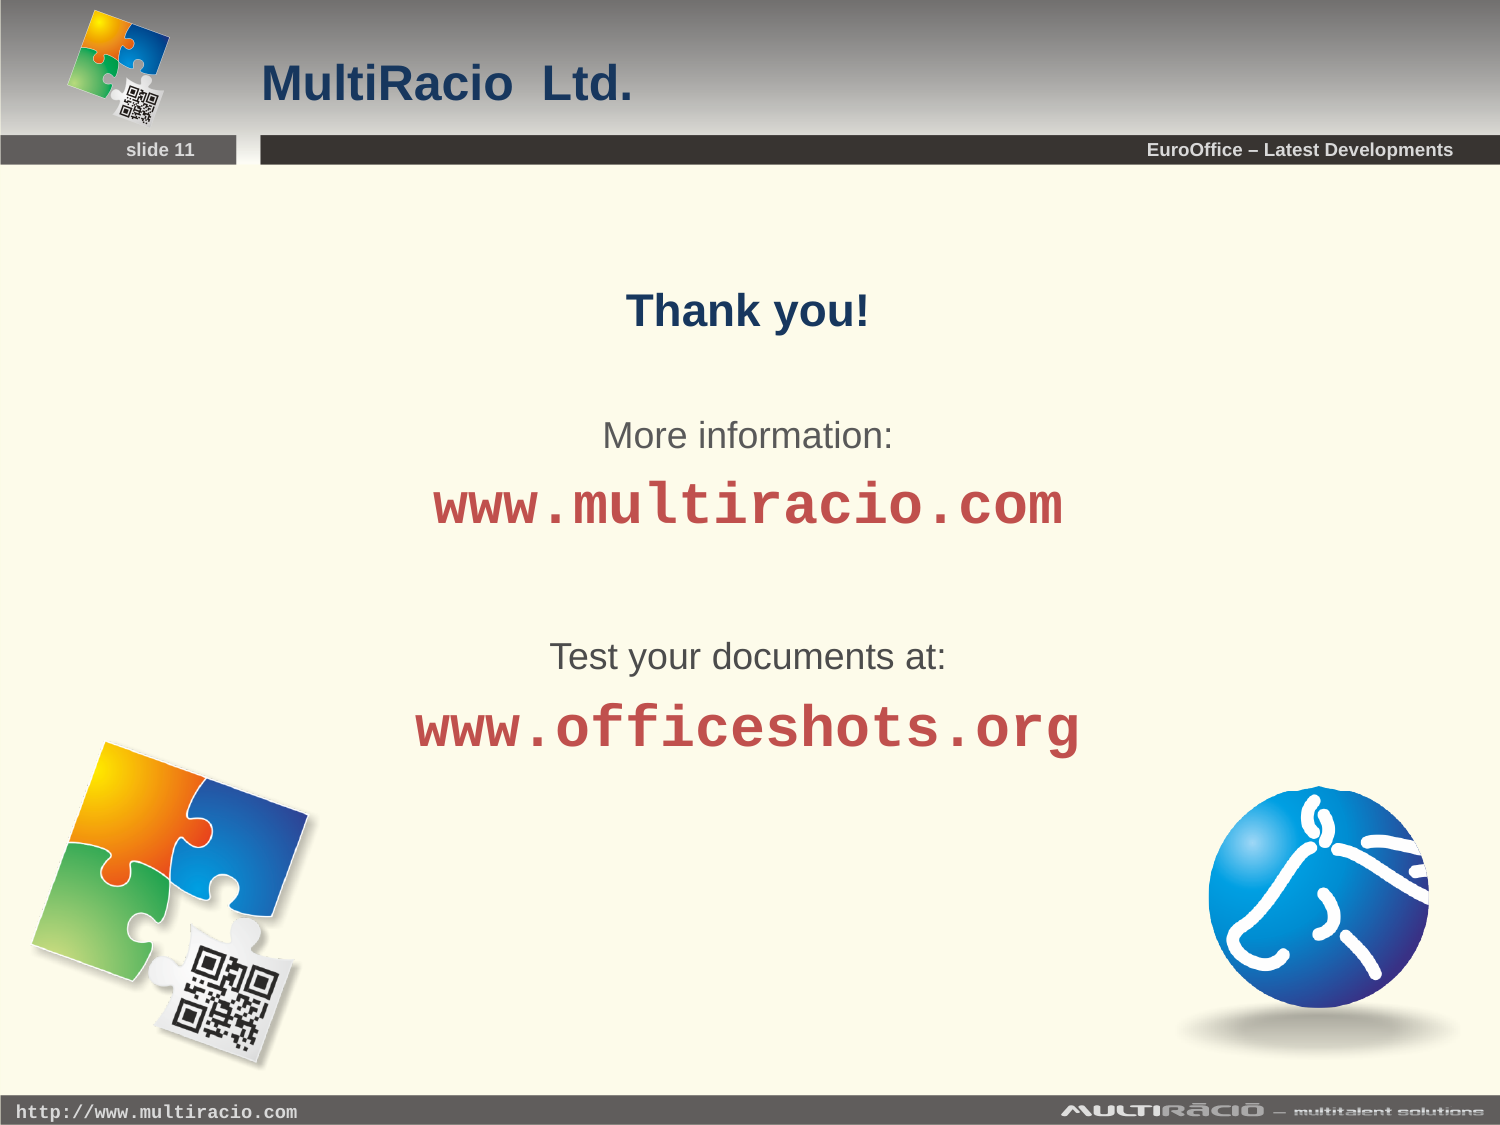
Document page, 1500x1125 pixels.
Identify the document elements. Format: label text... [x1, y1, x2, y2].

picture [0, 0, 1500, 1125]
list Thank you! More information: www.multiracio.com Test your documents at: www.officeshots.org [59, 206, 1438, 1063]
title MultiRacio Ltd. [246, 35, 1397, 111]
text_box slide <number> [58, 137, 211, 161]
